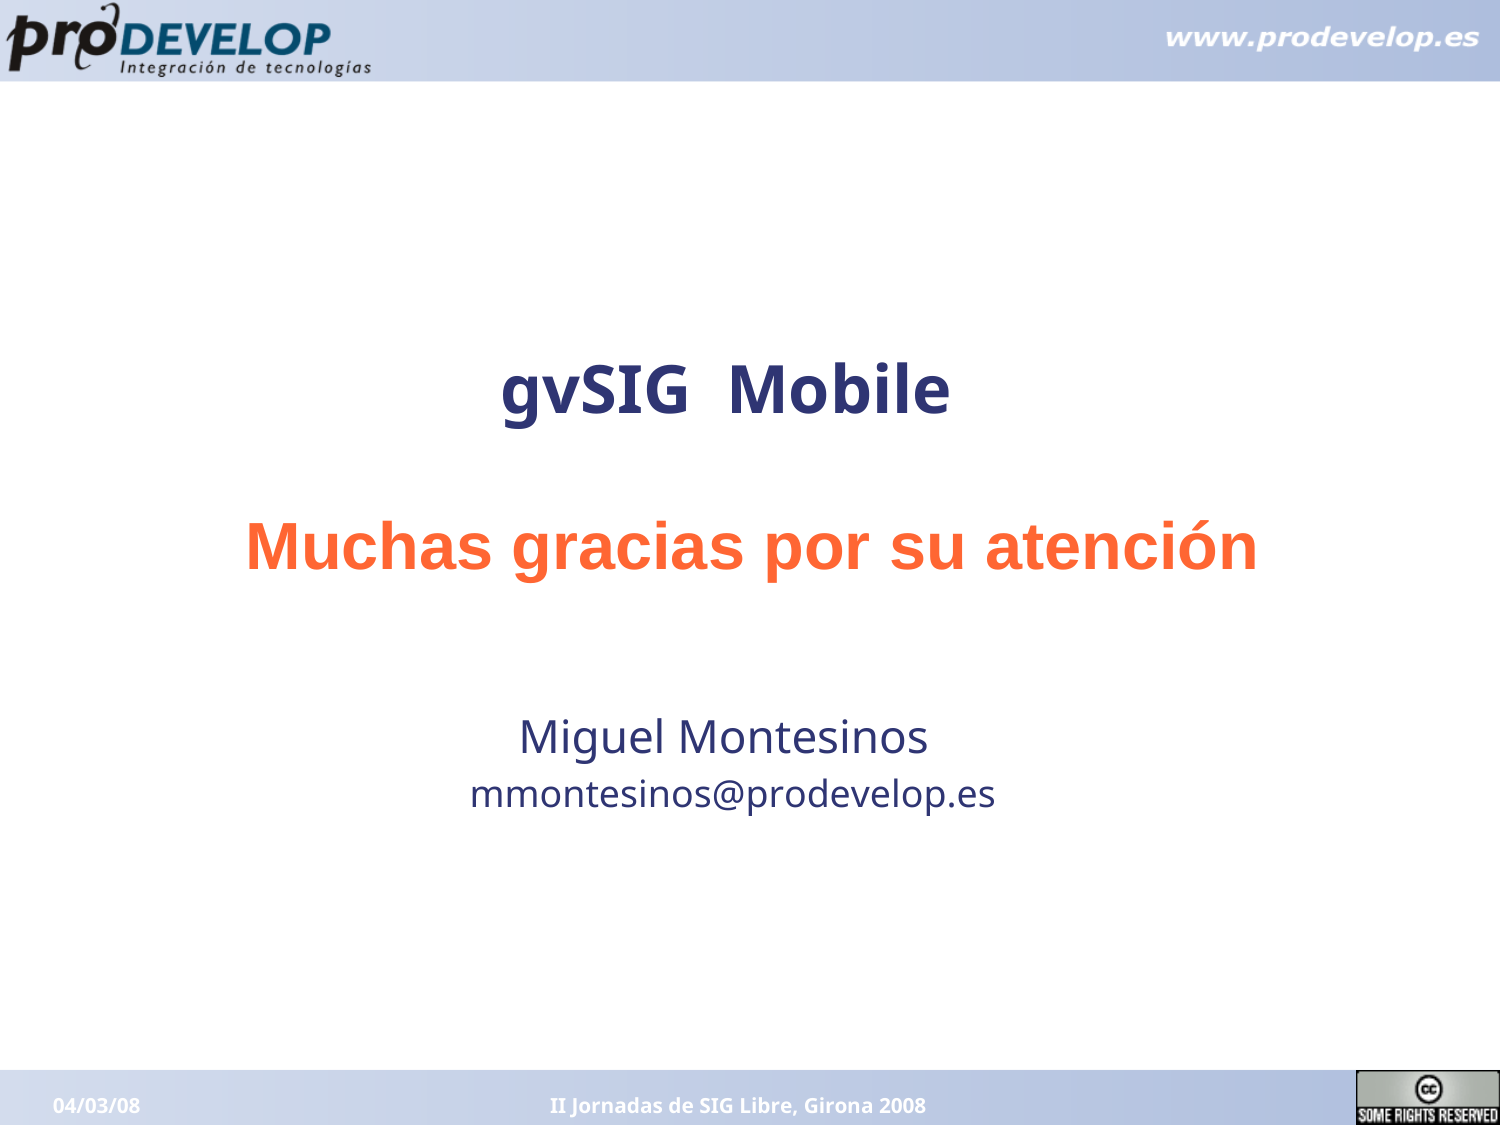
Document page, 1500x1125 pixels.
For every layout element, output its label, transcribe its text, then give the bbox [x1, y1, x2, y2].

text_box Miguel Montesinos mmontesinos@prodevelop.es [454, 697, 1459, 807]
picture [0, 0, 1500, 1125]
title gvSIG Mobile [53, 266, 1400, 508]
text_box Muchas gracias por su atención [88, 501, 1418, 592]
